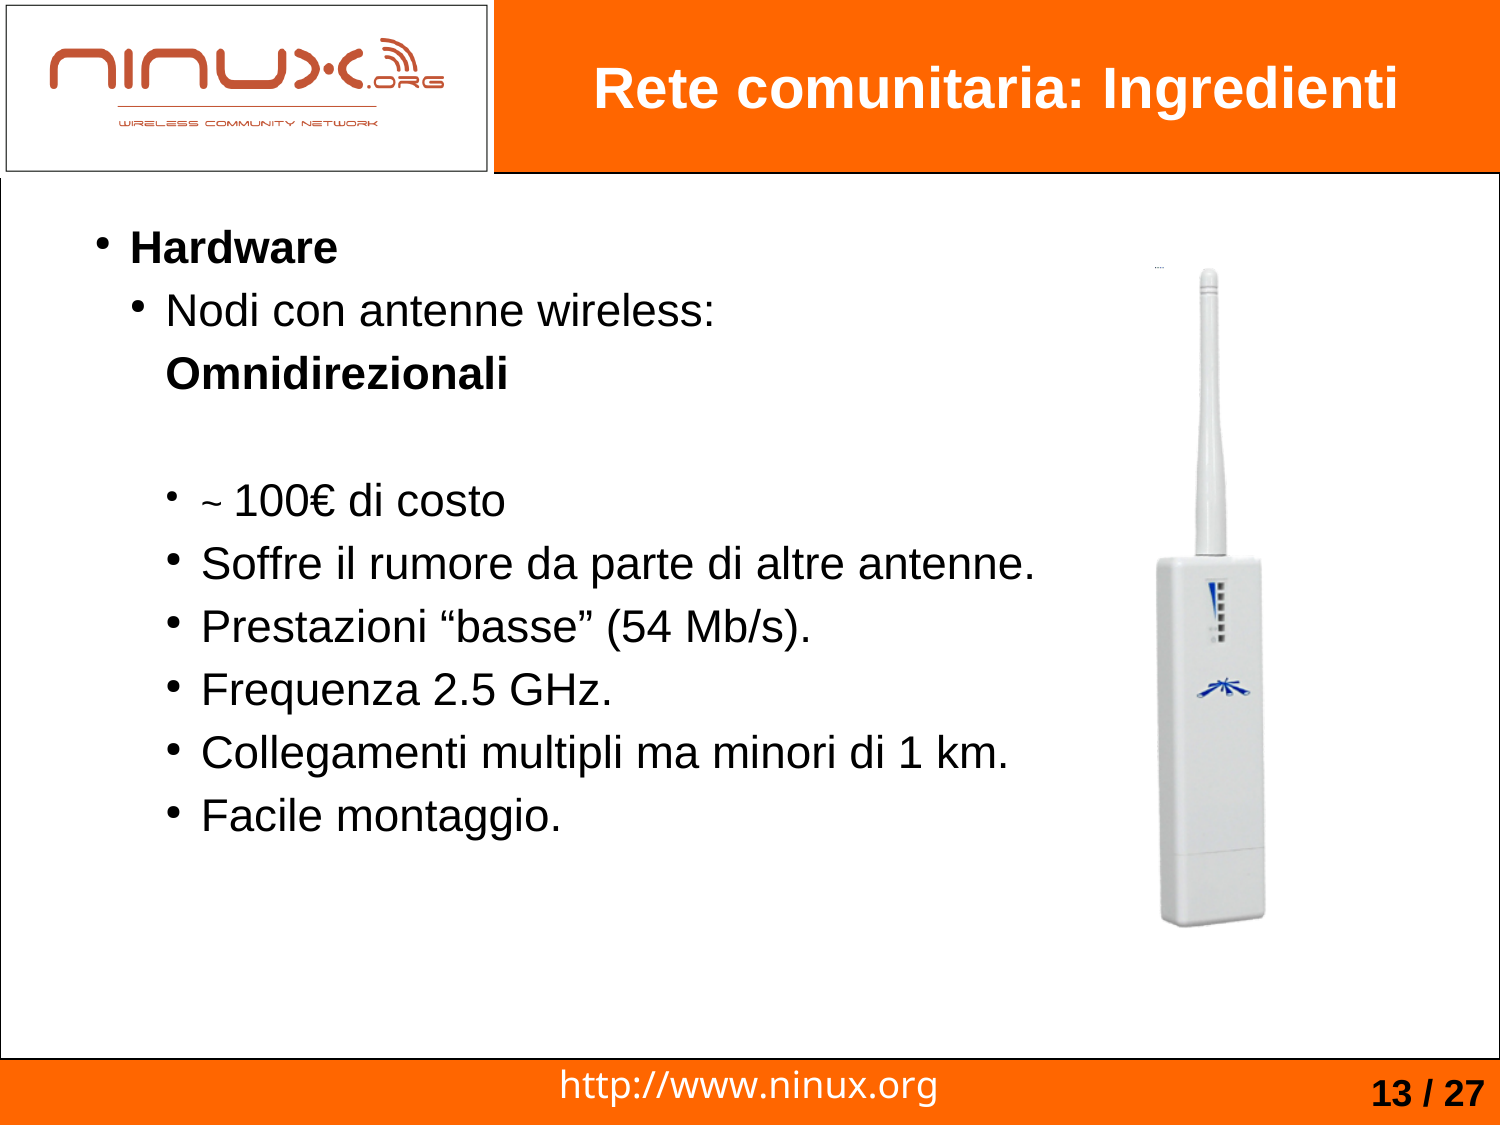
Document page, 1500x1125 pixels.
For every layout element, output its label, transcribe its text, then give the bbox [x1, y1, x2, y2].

picture [1155, 267, 1267, 929]
picture [0, 0, 494, 178]
text_box <numero> / 27 [1257, 1061, 1500, 1125]
text_box Hardware Nodi con antenne wireless: Omnidirezionali ~ 100€ di costo Soffre il rumore da parte di altre antenne. Prestazioni “basse” (54 Mb/s). Frequenza 2.5 GHz. Collegamenti multipli ma minori di 1 km. Facile montaggio. [59, 154, 1416, 982]
text_box http://www.ninux.org [0, 1053, 1500, 1125]
title Rete comunitaria: Ingredienti [495, 17, 1500, 160]
